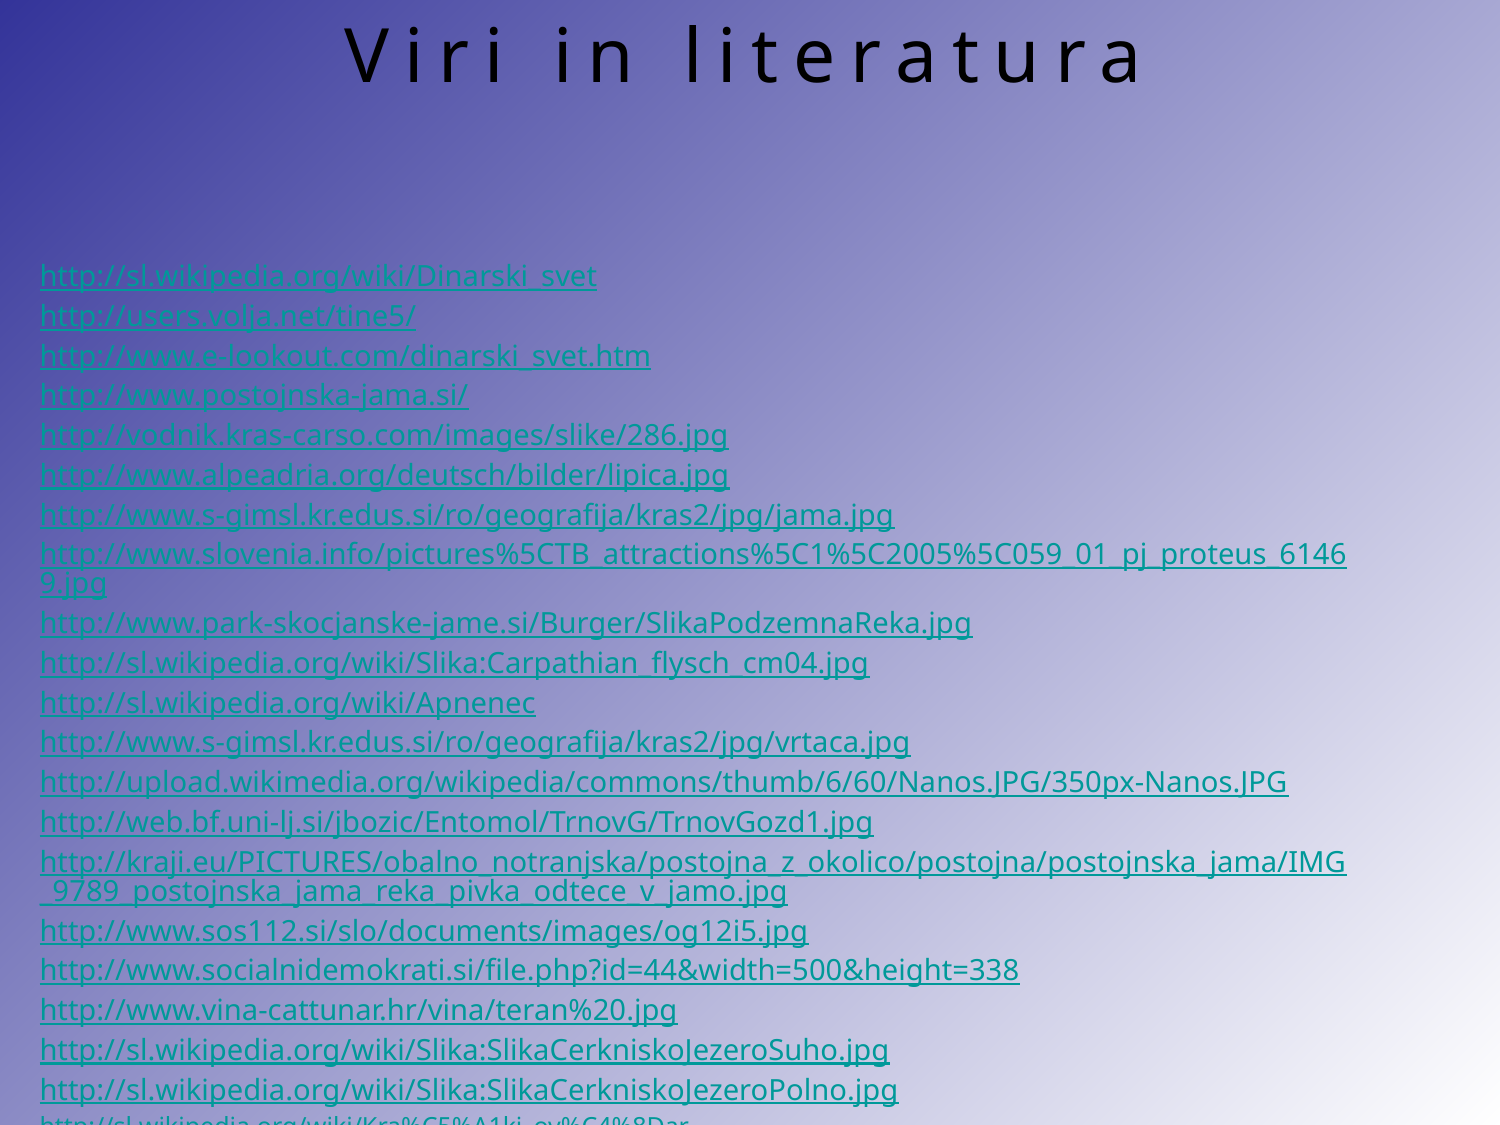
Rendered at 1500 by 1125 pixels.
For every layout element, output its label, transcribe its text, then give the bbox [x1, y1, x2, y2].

text_box http://sl.wikipedia.org/wiki/Dinarski_svet http://users.volja.net/tine5/ http://www.e-lookout.com/dinarski_svet.htm http://www.postojnska-jama.si/ http://vodnik.kras-carso.com/images/slike/286.jpg http://www.alpeadria.org/deutsch/bilder/lipica.jpg http://www.s-gimsl.kr.edus.si/ro/geografija/kras2/jpg/jama.jpg http://www.slovenia.info/pictures%5CTB_attractions%5C1%5C2005%5C059_01_pj_proteus_61469.jpg http://www.park-skocjanske-jame.si/Burger/SlikaPodzemnaReka.jpg http://sl.wikipedia.org/wiki/Slika:Carpathian_flysch_cm04.jpg http://sl.wikipedia.org/wiki/Apnenec http://www.s-gimsl.kr.edus.si/ro/geografija/kras2/jpg/vrtaca.jpg http://upload.wikimedia.org/wikipedia/commons/thumb/6/60/Nanos.JPG/350px-Nanos.JPG http://web.bf.uni-lj.si/jbozic/Entomol/TrnovG/TrnovGozd1.jpg http://kraji.eu/PICTURES/obalno_notranjska/postojna_z_okolico/postojna/postojnska_jama/IMG_9789_postojnska_jama_reka_pivka_odtece_v_jamo.jpg http://www.sos112.si/slo/documents/images/og12i5.jpg http://www.socialnidemokrati.si/file.php?id=44&width=500&height=338 http://www.vina-cattunar.hr/vina/teran%20.jpg http://sl.wikipedia.org/wiki/Slika:SlikaCerkniskoJezeroSuho.jpg http://sl.wikipedia.org/wiki/Slika:SlikaCerkniskoJezeroPolno.jpg http://sl.wikipedia.org/wiki/Kra%C5%A1ki_ov%C4%8Dar http://www.mojpes.net/modules/pasme/index.php?id=381 [24, 249, 1363, 1125]
text_box Viri in literatura [249, 0, 1238, 210]
